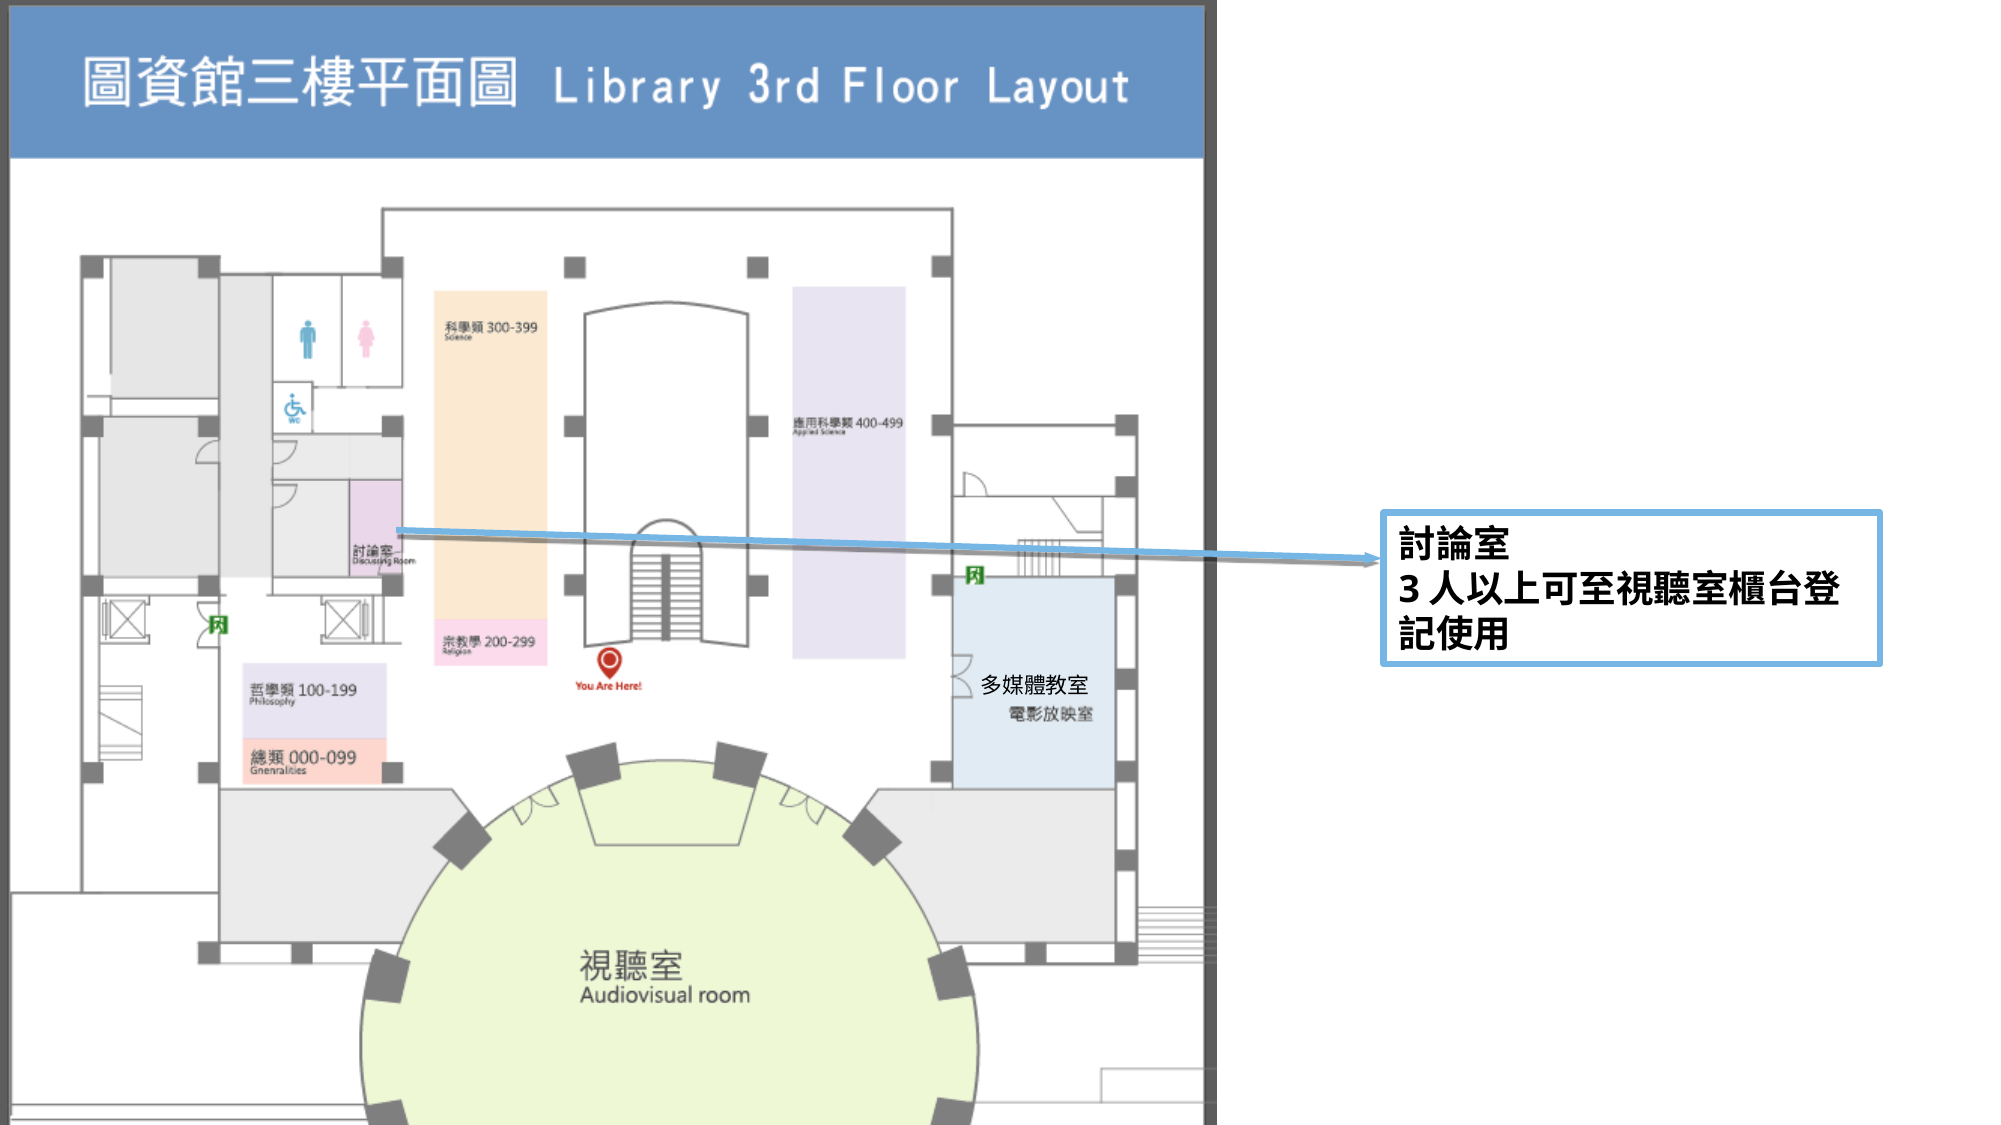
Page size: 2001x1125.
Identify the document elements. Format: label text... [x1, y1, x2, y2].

picture [0, 0, 1217, 1125]
text_box 討論室 3人以上可至視聽室櫃台登記使用 [1383, 512, 1881, 665]
text_box 多媒體教室 [965, 664, 1118, 706]
